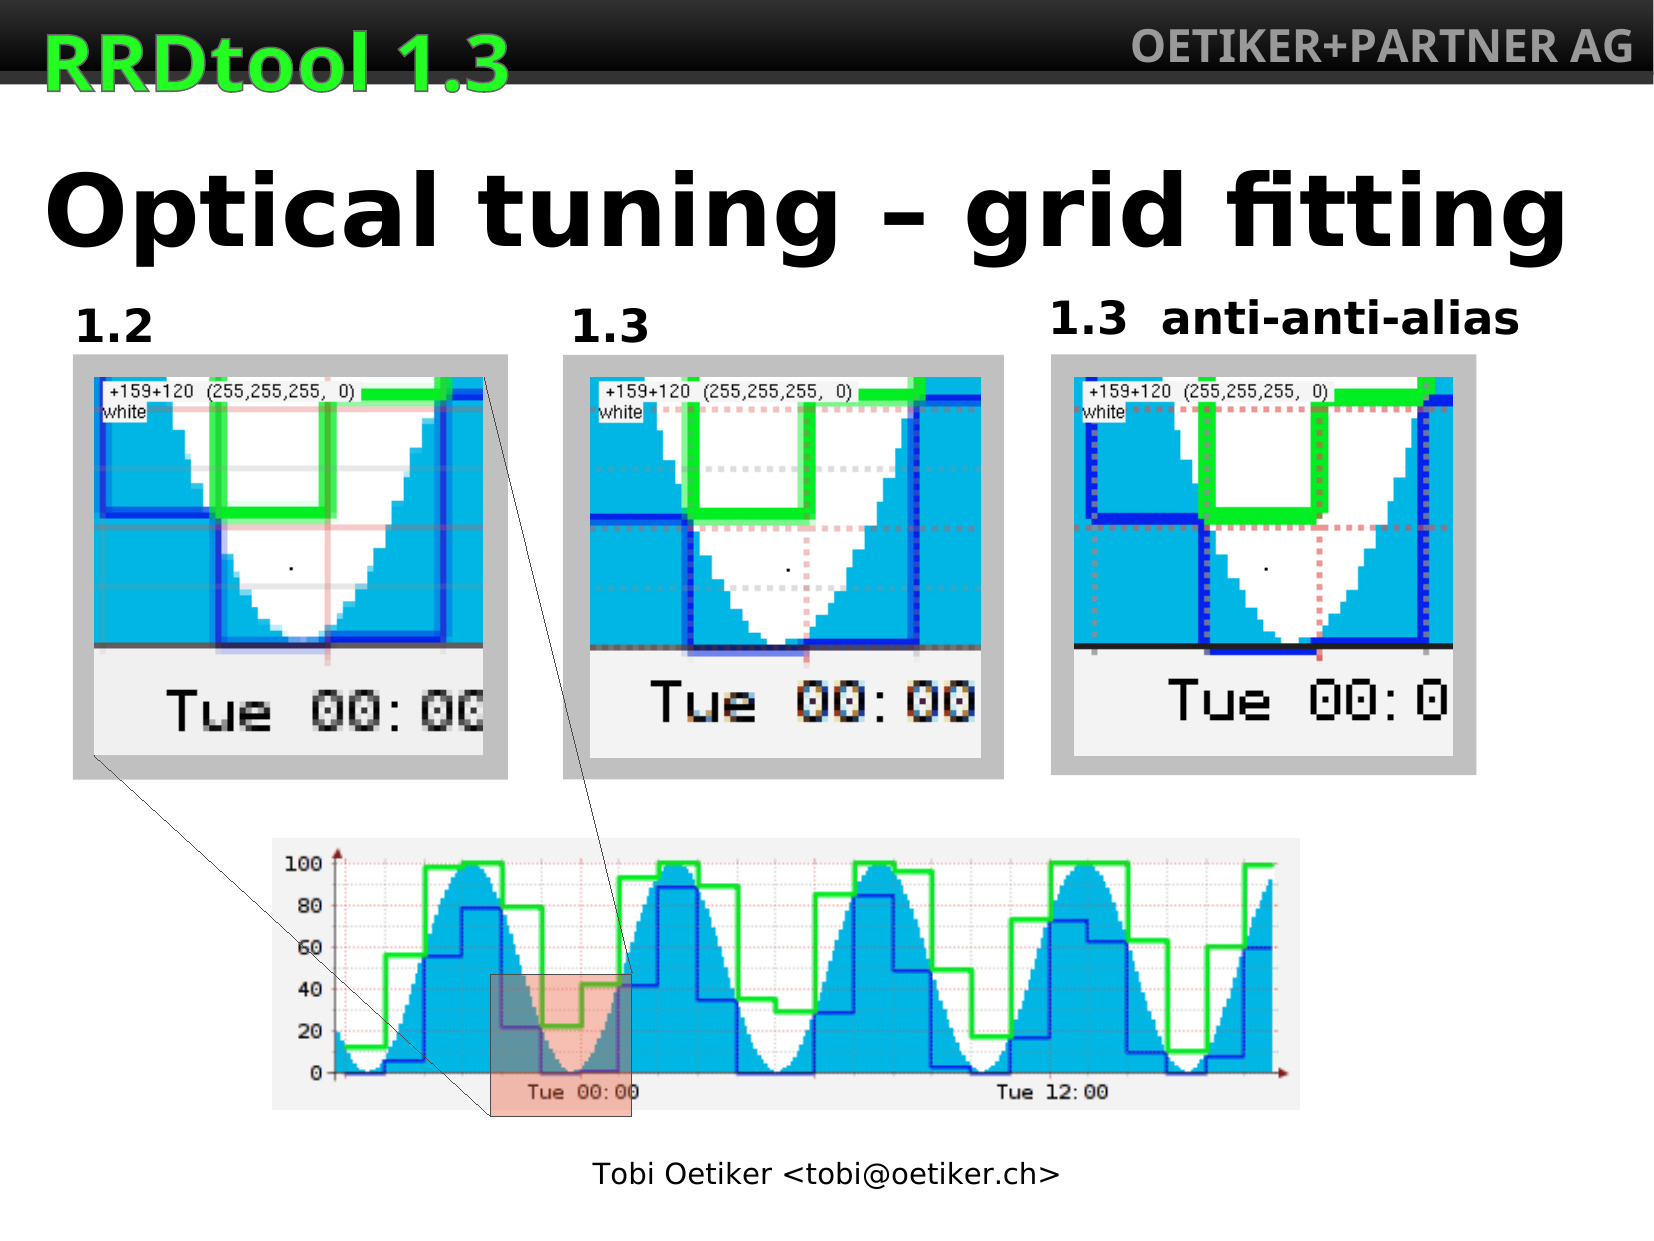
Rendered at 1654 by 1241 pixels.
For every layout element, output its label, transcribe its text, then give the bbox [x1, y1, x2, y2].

text_box 1.3 [555, 292, 666, 361]
text_box [72, 354, 508, 780]
title Optical tuning – grid fitting [43, 144, 1582, 280]
text_box 1.3 anti-anti-alias [1033, 284, 1538, 355]
picture [272, 838, 1300, 1110]
text_box [563, 354, 1004, 780]
picture [94, 377, 483, 755]
text_box [490, 974, 632, 1117]
picture [1074, 377, 1453, 756]
text_box 1.2 [59, 292, 170, 361]
picture [590, 377, 981, 758]
text_box [1051, 355, 1477, 776]
